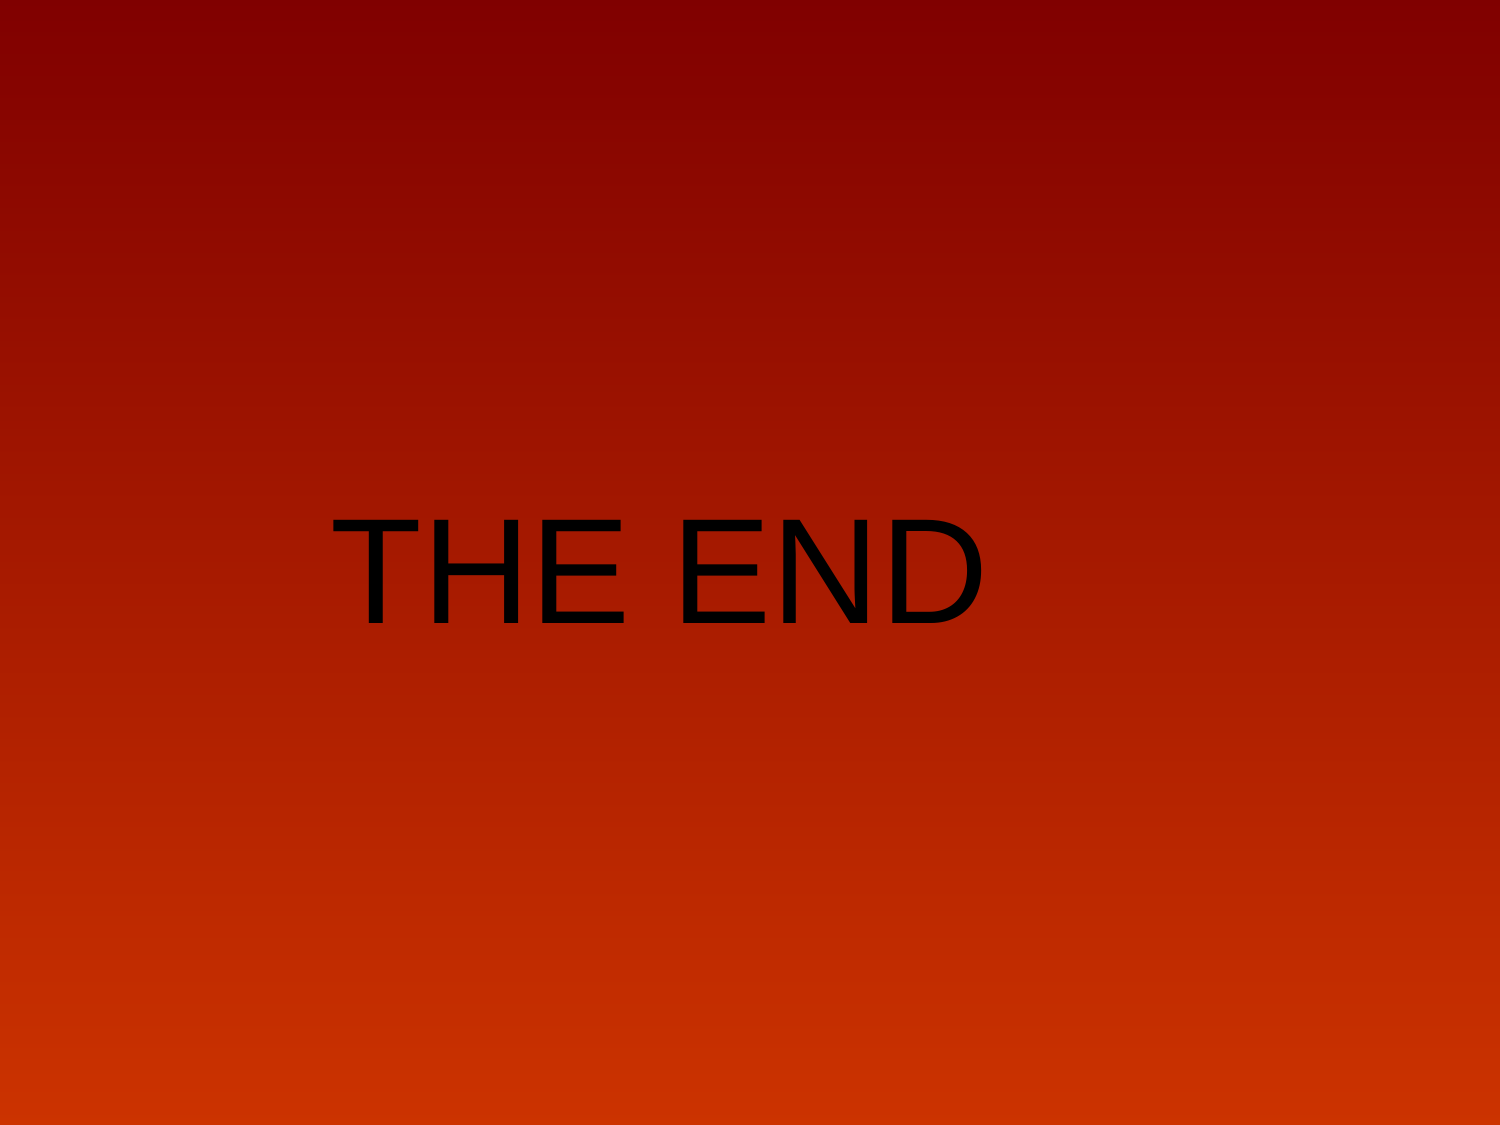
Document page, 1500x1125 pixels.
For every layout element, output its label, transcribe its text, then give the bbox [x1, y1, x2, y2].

list THE END [75, 262, 1425, 1005]
